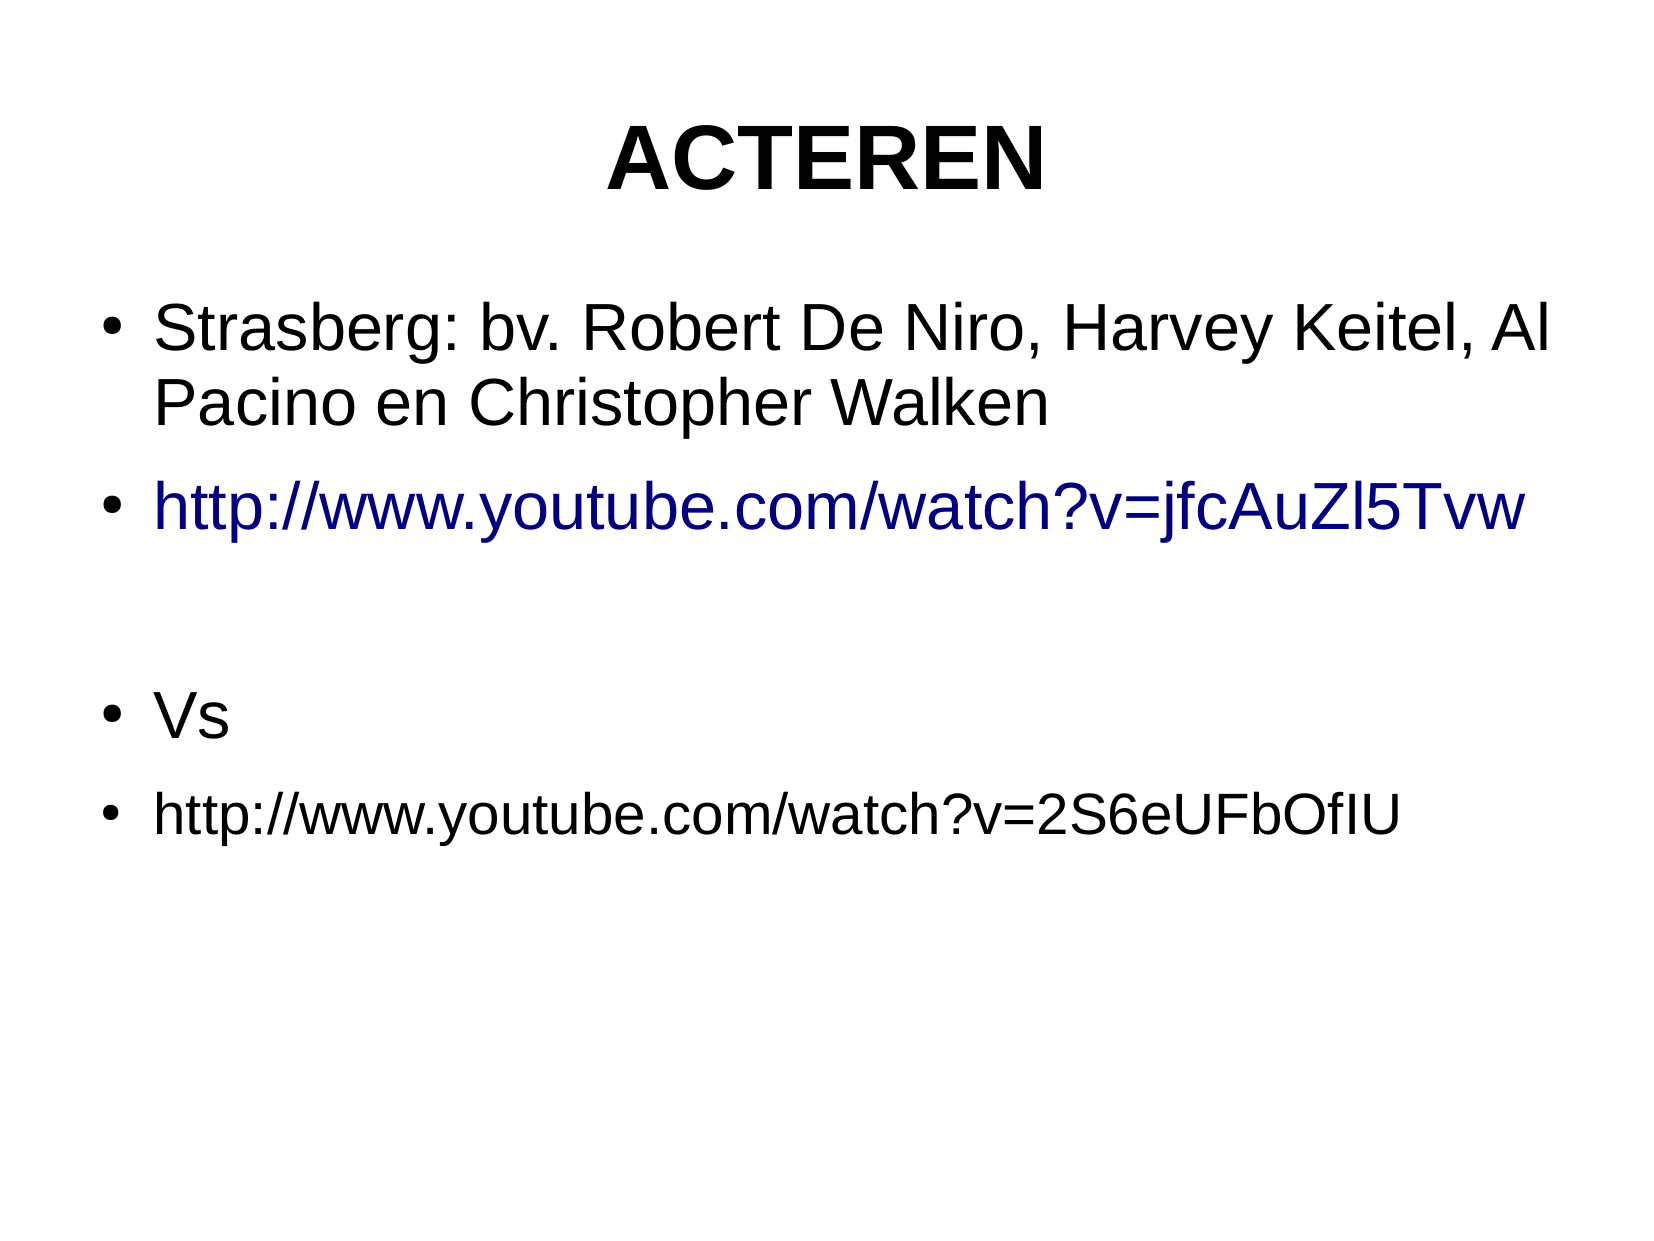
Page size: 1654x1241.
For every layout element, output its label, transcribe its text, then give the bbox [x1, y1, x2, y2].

title ACTEREN [82, 49, 1571, 257]
list Strasberg: bv. Robert De Niro, Harvey Keitel, Al Pacino en Christopher Walken http://www.youtube.com/watch?v=jfcAuZl5Tvw Vs http://www.youtube.com/watch?v=2S6eUFbOfIU [82, 290, 845, 1109]
list [845, 290, 1572, 1109]
